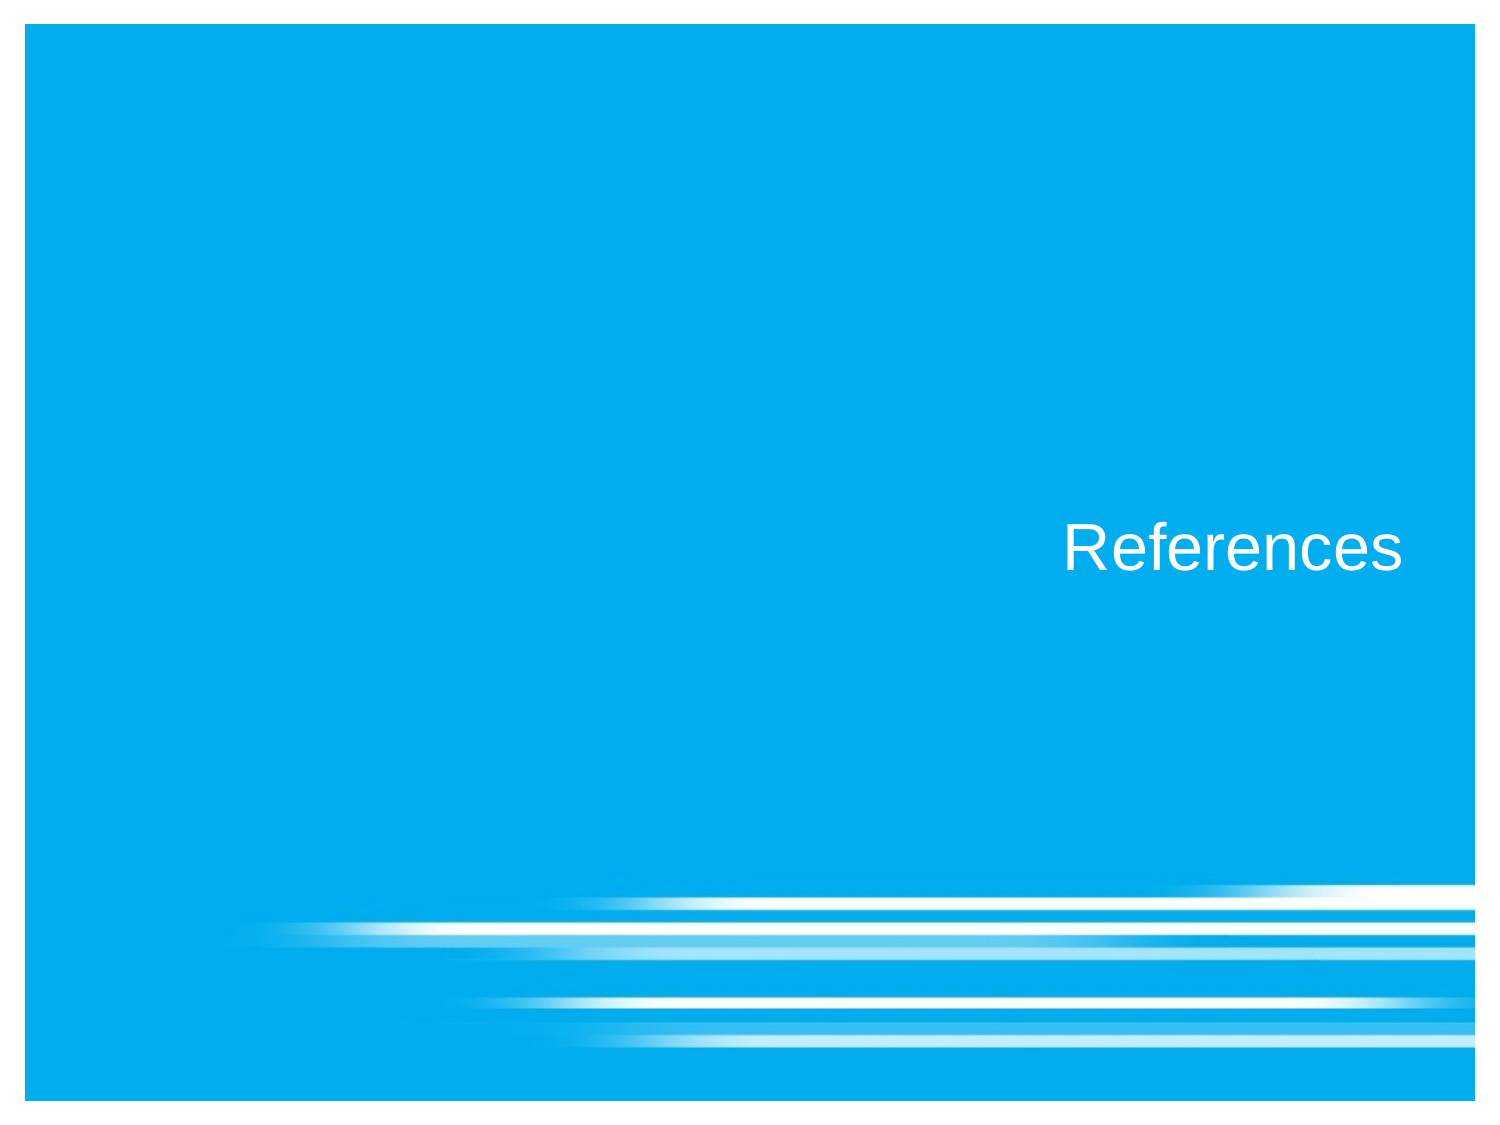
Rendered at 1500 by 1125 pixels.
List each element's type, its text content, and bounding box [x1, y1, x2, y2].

picture [278, 921, 1475, 961]
picture [579, 1023, 1475, 1048]
picture [483, 996, 1475, 1009]
picture [572, 884, 1475, 911]
title References [53, 449, 1404, 638]
